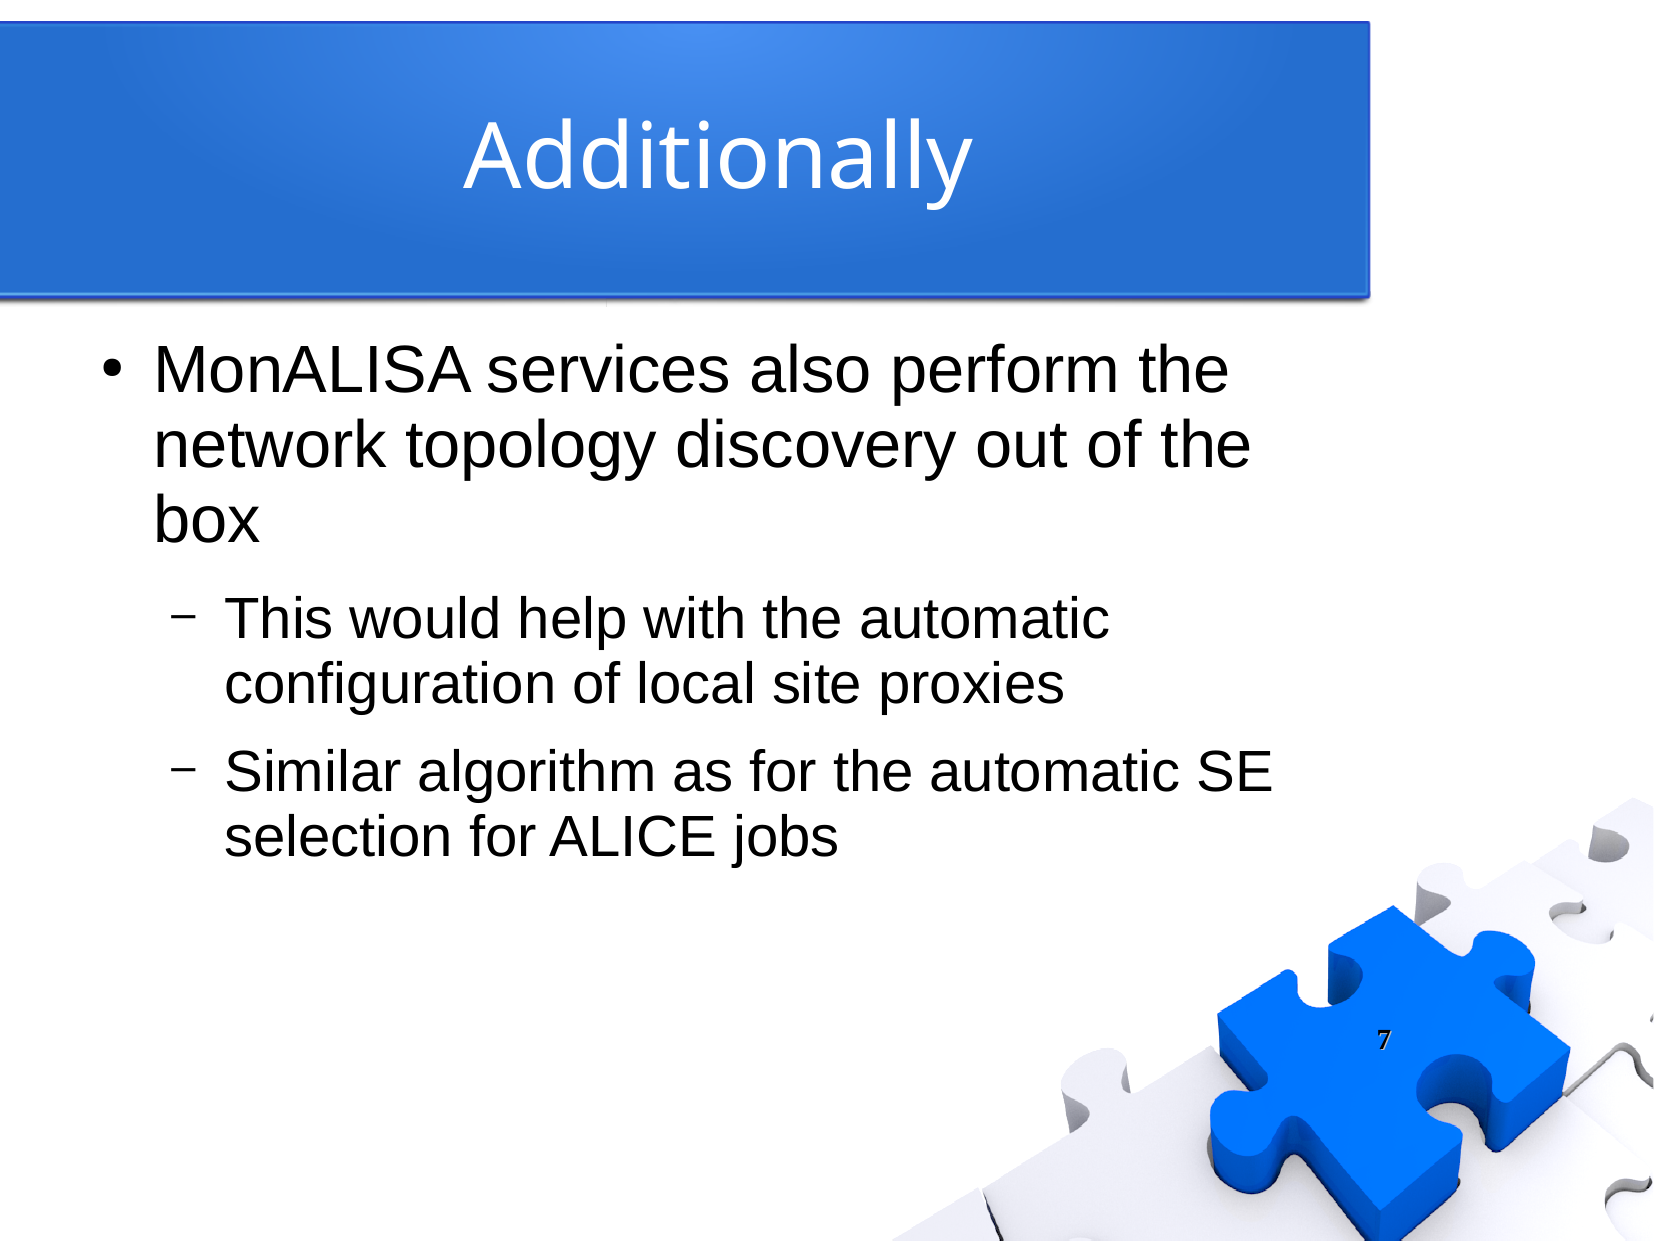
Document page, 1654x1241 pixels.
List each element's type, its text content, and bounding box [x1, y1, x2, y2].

picture [872, 655, 1654, 1241]
list MonALISA services also perform the network topology discovery out of the box This would help with the automatic configuration of local site proxies Similar algorithm as for the automatic SE selection for ALICE jobs [82, 332, 1318, 1036]
title Additionally [82, 49, 1356, 257]
picture [0, 21, 1375, 307]
